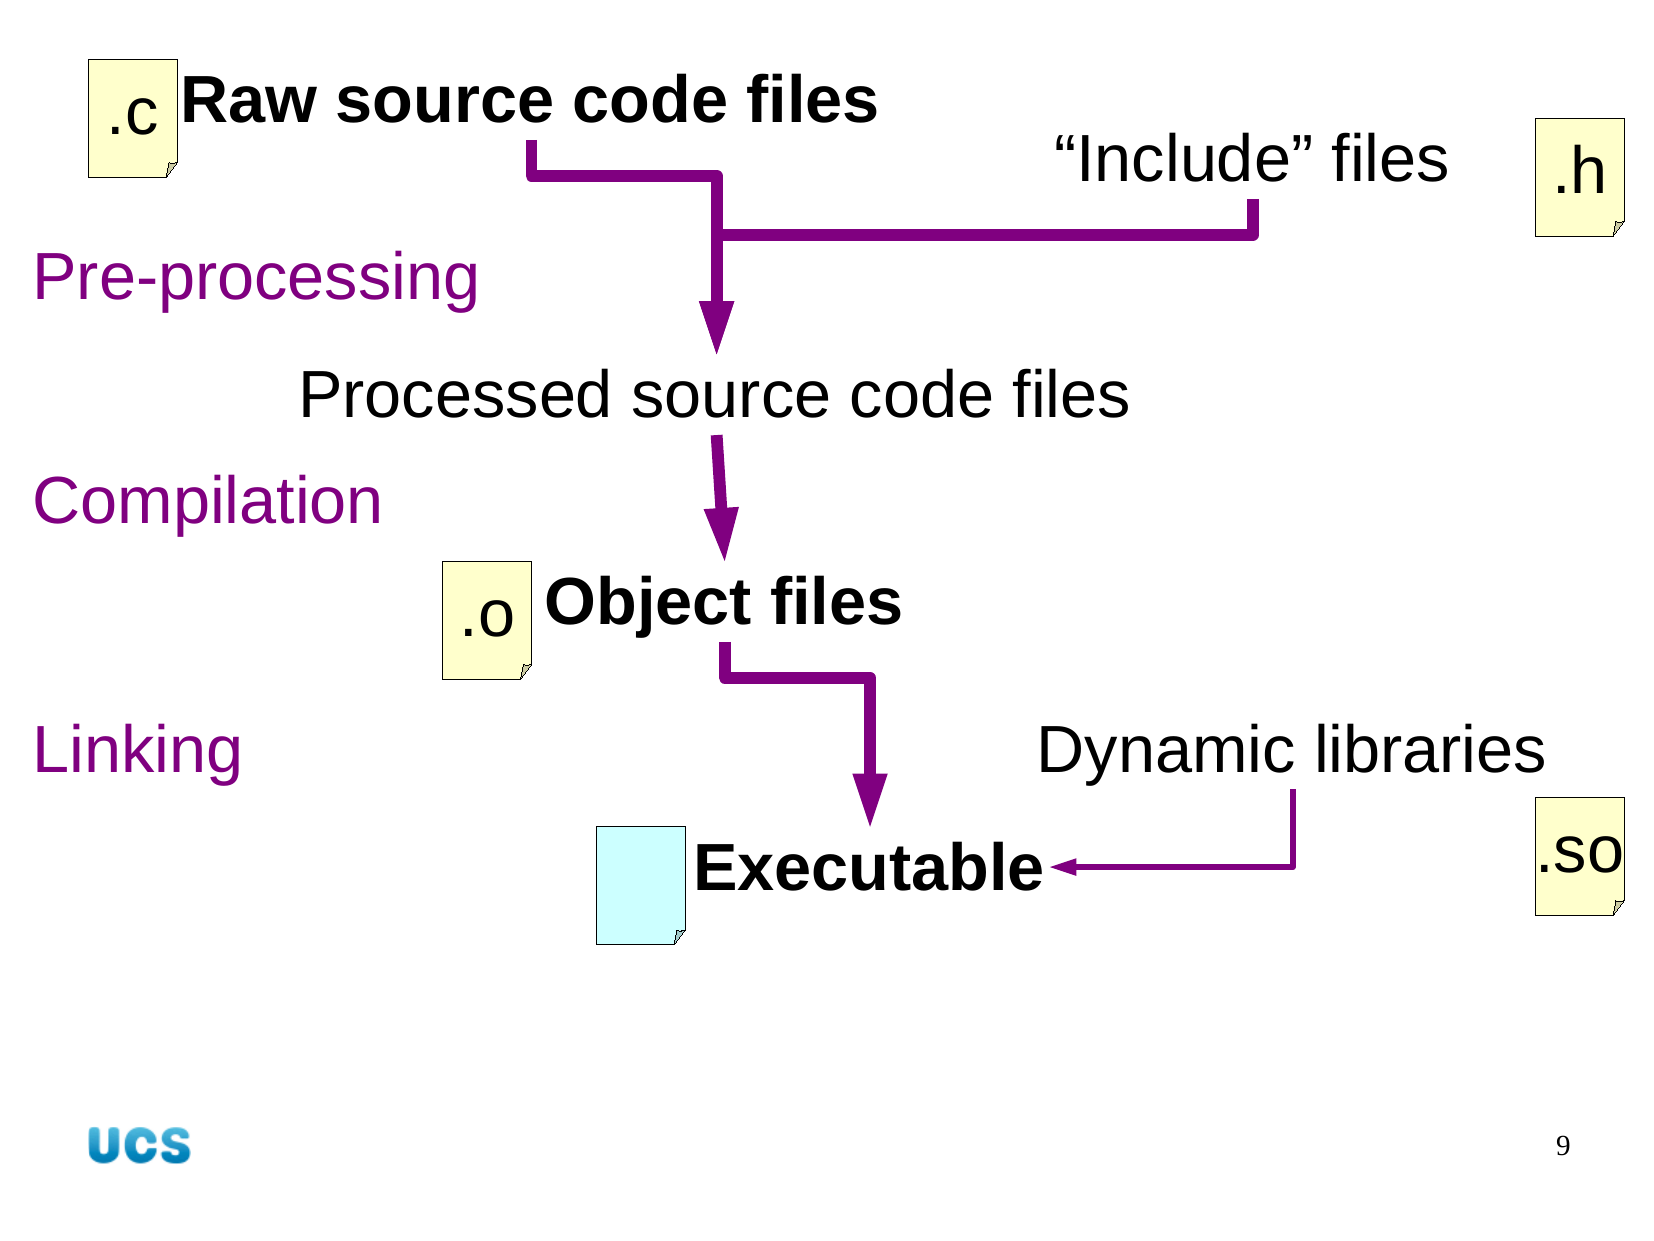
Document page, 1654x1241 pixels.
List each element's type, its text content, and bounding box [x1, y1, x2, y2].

text_box Linking [29, 708, 248, 790]
text_box Executable [690, 826, 1050, 908]
text_box Object files [541, 561, 908, 642]
text_box “Include” files [1051, 118, 1455, 199]
text_box Compilation [29, 460, 389, 542]
text_box .c [88, 59, 178, 178]
text_box [596, 826, 686, 945]
text_box Processed source code files [295, 354, 1139, 436]
text_box .h [1535, 118, 1625, 237]
text_box Raw source code files [178, 59, 886, 140]
text_box Dynamic libraries [1033, 708, 1552, 790]
text_box Pre-processing [29, 236, 486, 317]
picture [88, 1126, 191, 1165]
text_box .o [442, 561, 532, 680]
text_box .so [1535, 797, 1625, 916]
